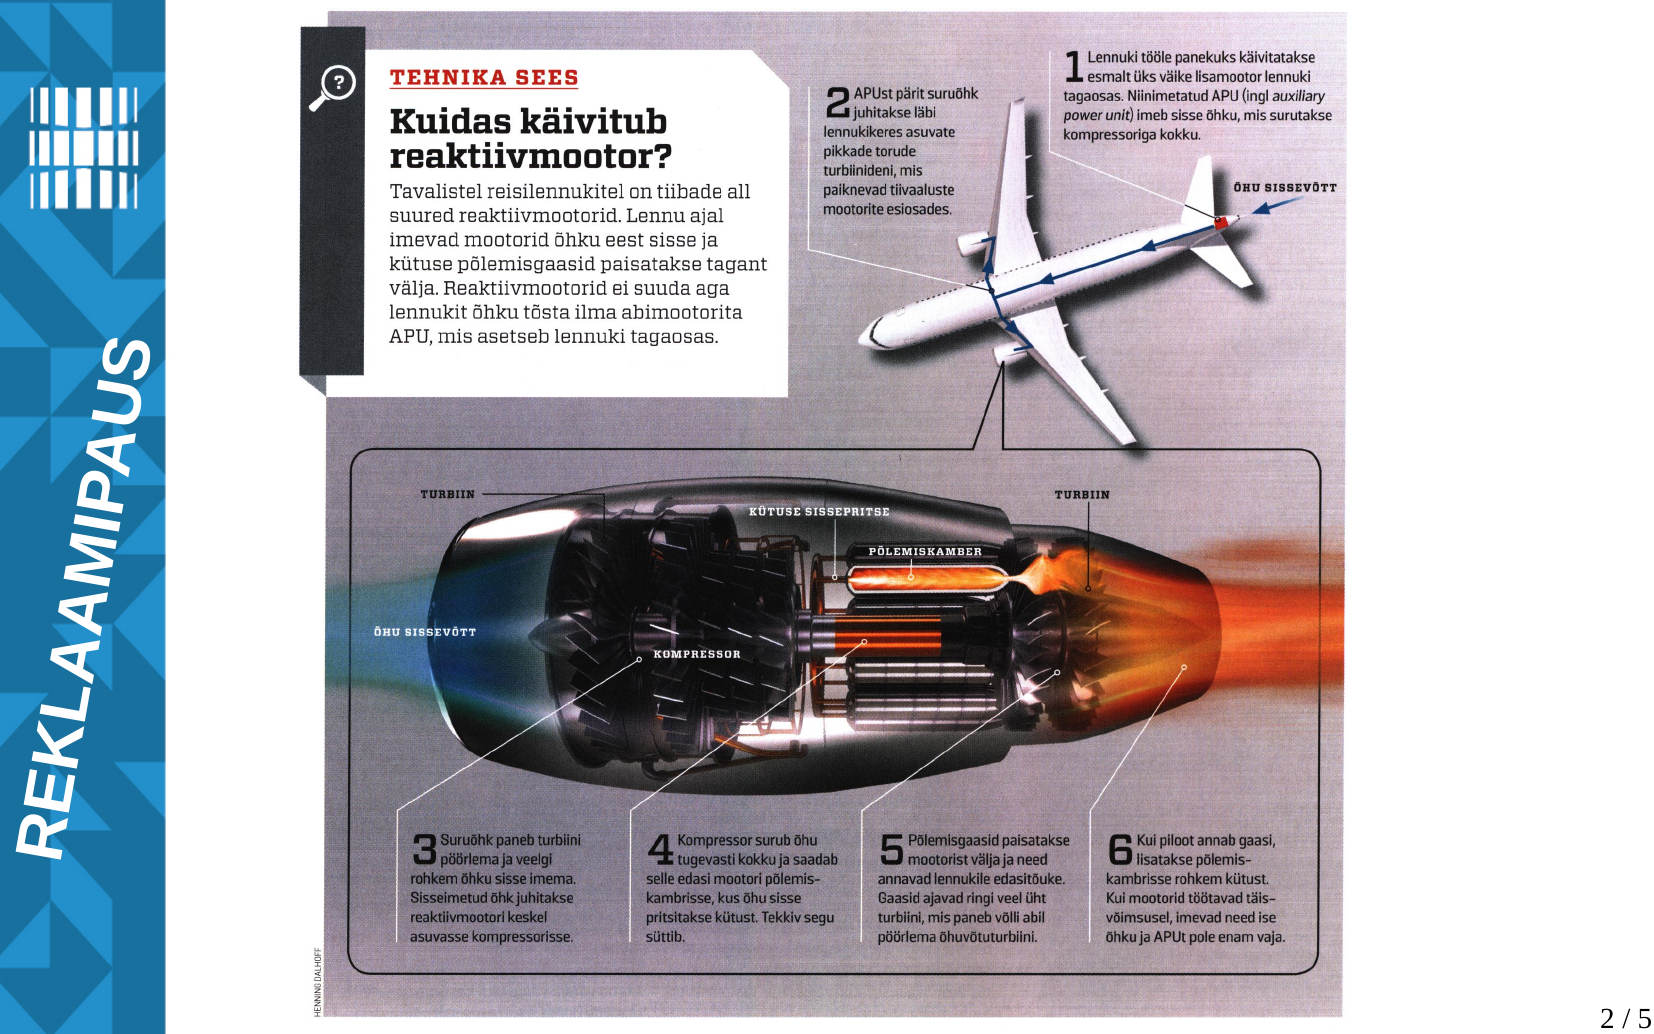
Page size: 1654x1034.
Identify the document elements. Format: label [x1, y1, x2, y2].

picture [292, 0, 1363, 1034]
